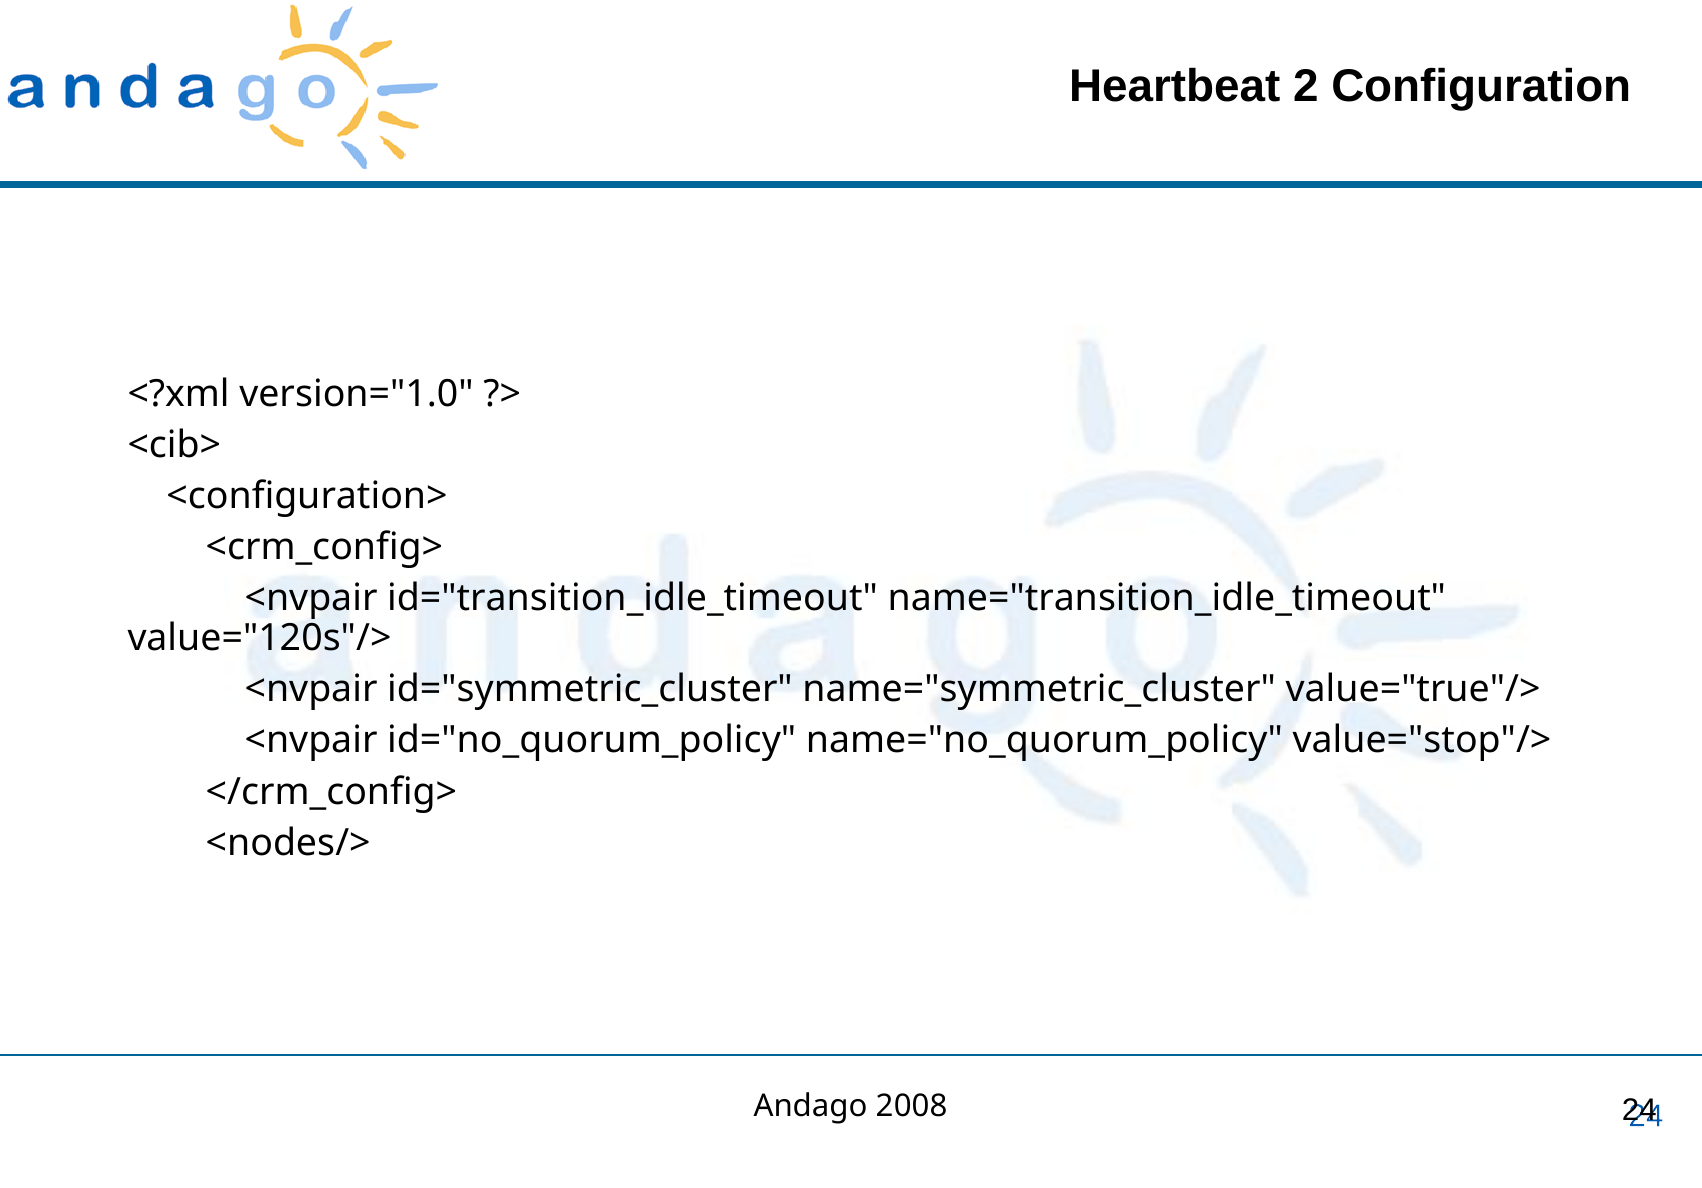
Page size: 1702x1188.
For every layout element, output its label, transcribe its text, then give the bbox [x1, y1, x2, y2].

subtitle <?xml version="1.0" ?> <cib> <configuration> <crm_config> <nvpair id="transition_idle_timeout" name="transition_idle_timeout" value="120s"/> <nvpair id="symmetric_cluster" name="symmetric_cluster" value="true"/> <nvpair id="no_quorum_policy" name="no_quorum_policy" value="stop"/> </crm_config> <nodes/> [127, 190, 1575, 1047]
title Heartbeat 2 Configuration [255, 0, 1702, 181]
picture [0, 0, 255, 175]
